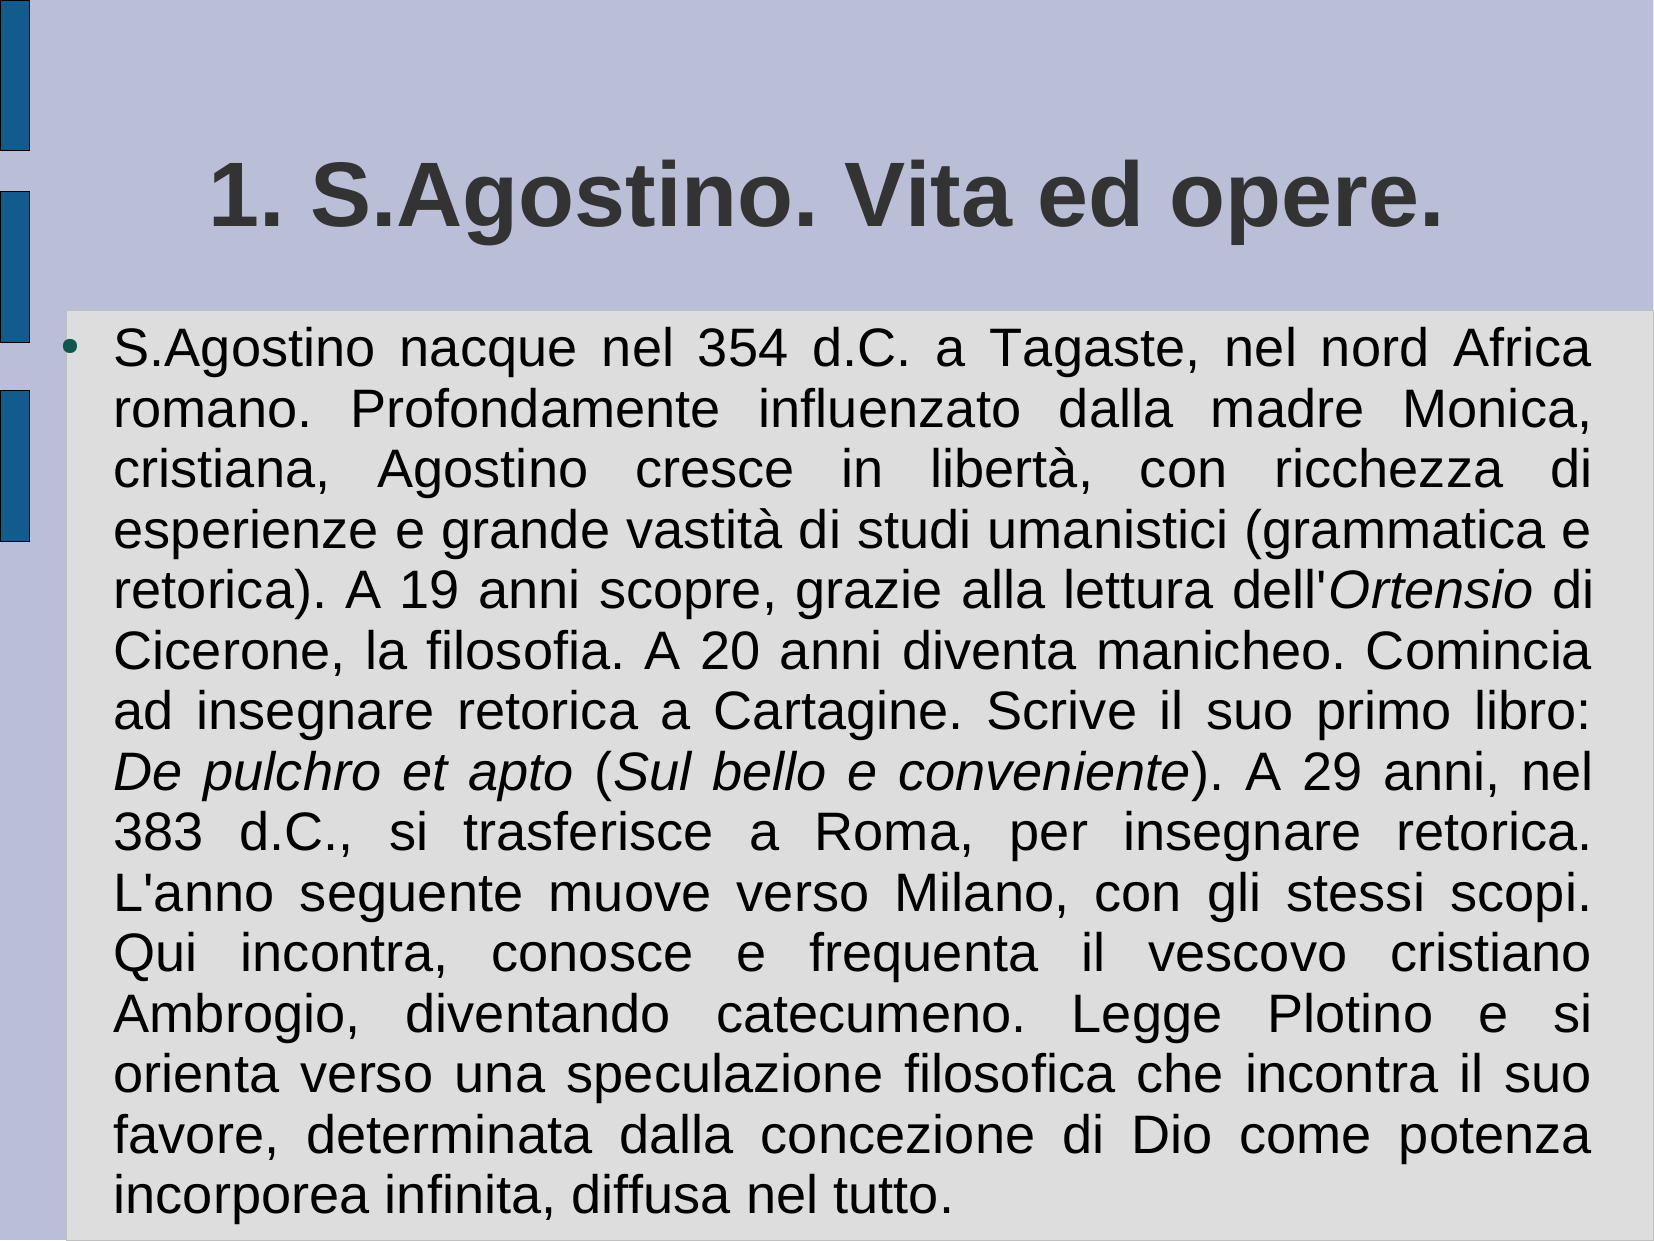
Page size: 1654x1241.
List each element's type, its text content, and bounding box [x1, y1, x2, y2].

title 1. S.Agostino. Vita ed opere. [121, 91, 1534, 299]
list S.Agostino nacque nel 354 d.C. a Tagaste, nel nord Africa romano. Profondamente influenzato dalla madre Monica, cristiana, Agostino cresce in libertà, con ricchezza di esperienze e grande vastità di studi umanistici (grammatica e retorica). A 19 anni scopre, grazie alla lettura dell'Ortensio di Cicerone, la filosofia. A 20 anni diventa manicheo. Comincia ad insegnare retorica a Cartagine. Scrive il suo primo libro: De pulchro et apto (Sul bello e conveniente). A 29 anni, nel 383 d.C., si trasferisce a Roma, per insegnare retorica. L'anno seguente muove verso Milano, con gli stessi scopi. Qui incontra, conosce e frequenta il vescovo cristiano Ambrogio, diventando catecumeno. Legge Plotino e si orienta verso una speculazione filosofica che incontra il suo favore, determinata dalla concezione di Dio come potenza incorporea infinita, diffusa nel tutto. [42, 317, 1595, 1226]
